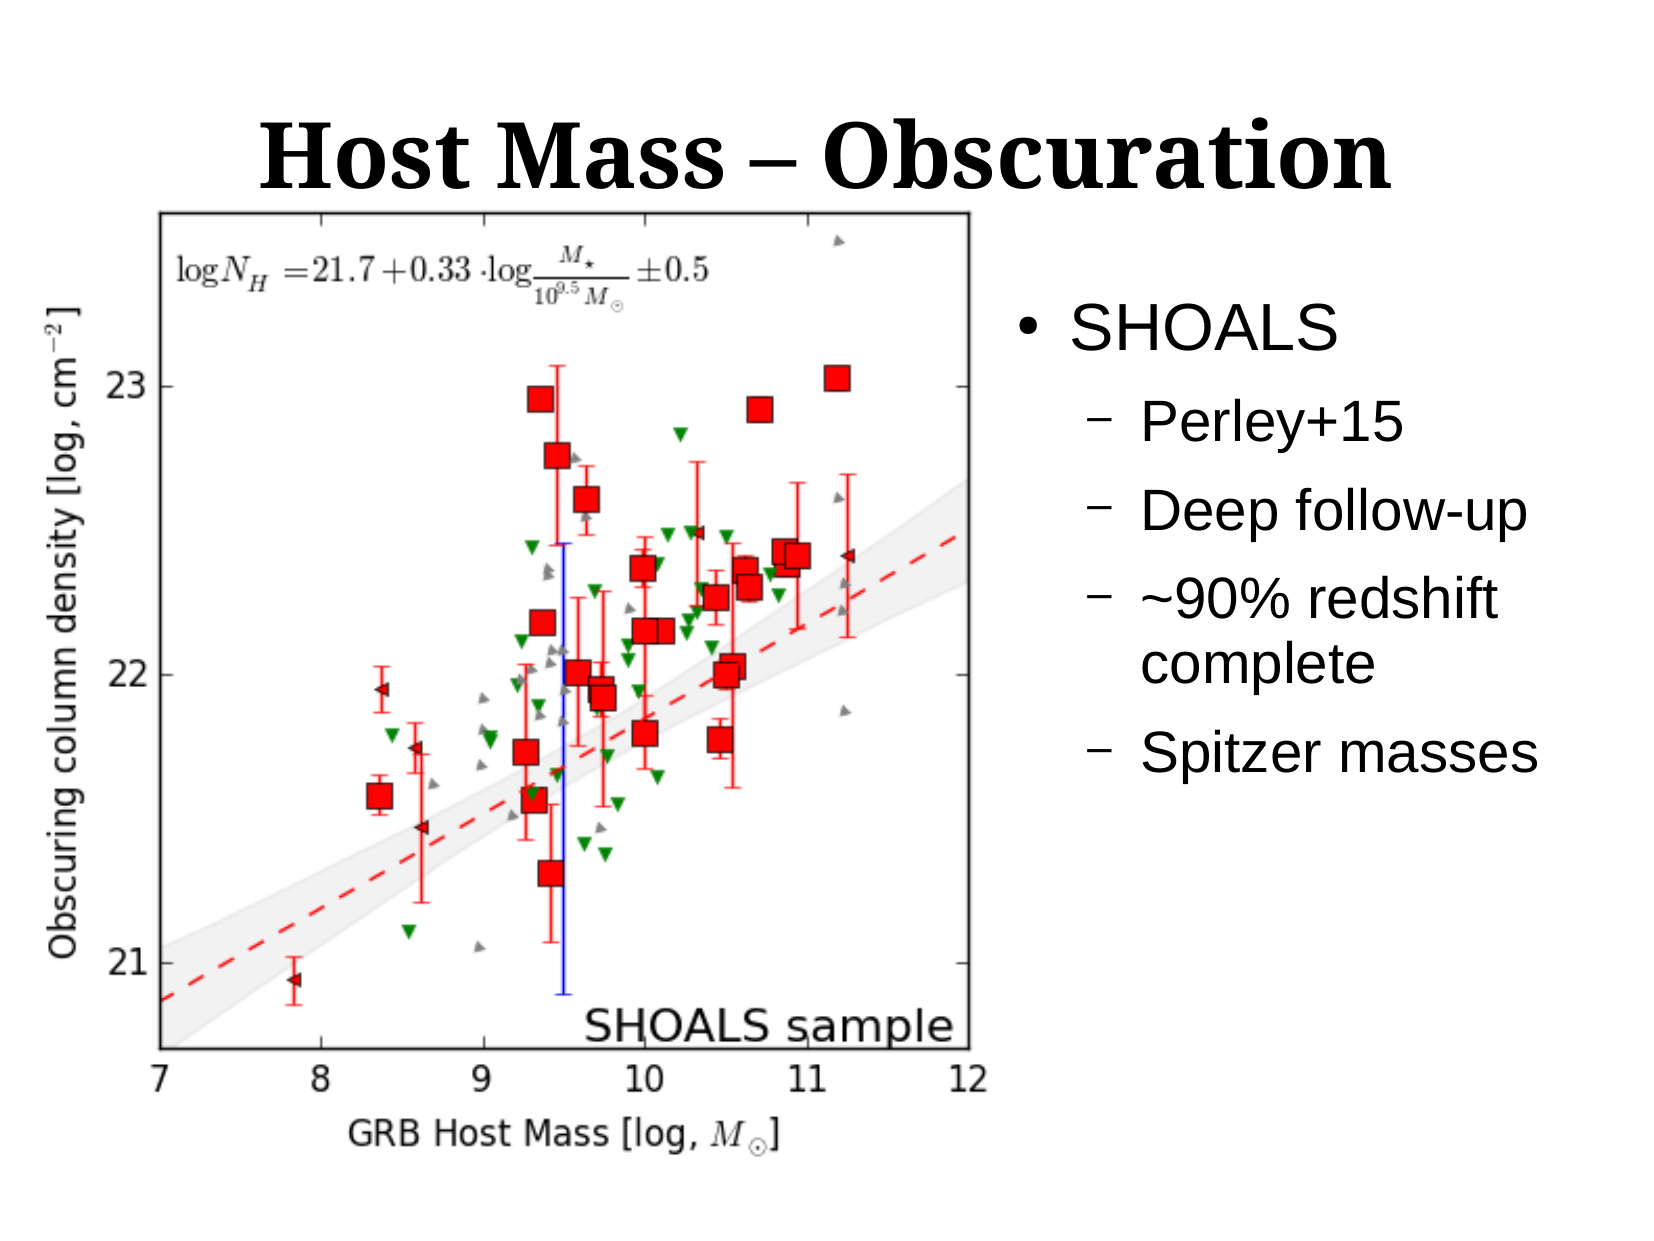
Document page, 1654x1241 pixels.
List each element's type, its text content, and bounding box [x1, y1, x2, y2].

title Host Mass – Obscuration [82, 49, 1571, 257]
list SHOALS Perley+15 Deep follow-up ~90% redshift complete Spitzer masses [1006, 290, 1595, 1010]
picture [24, 194, 1006, 1180]
